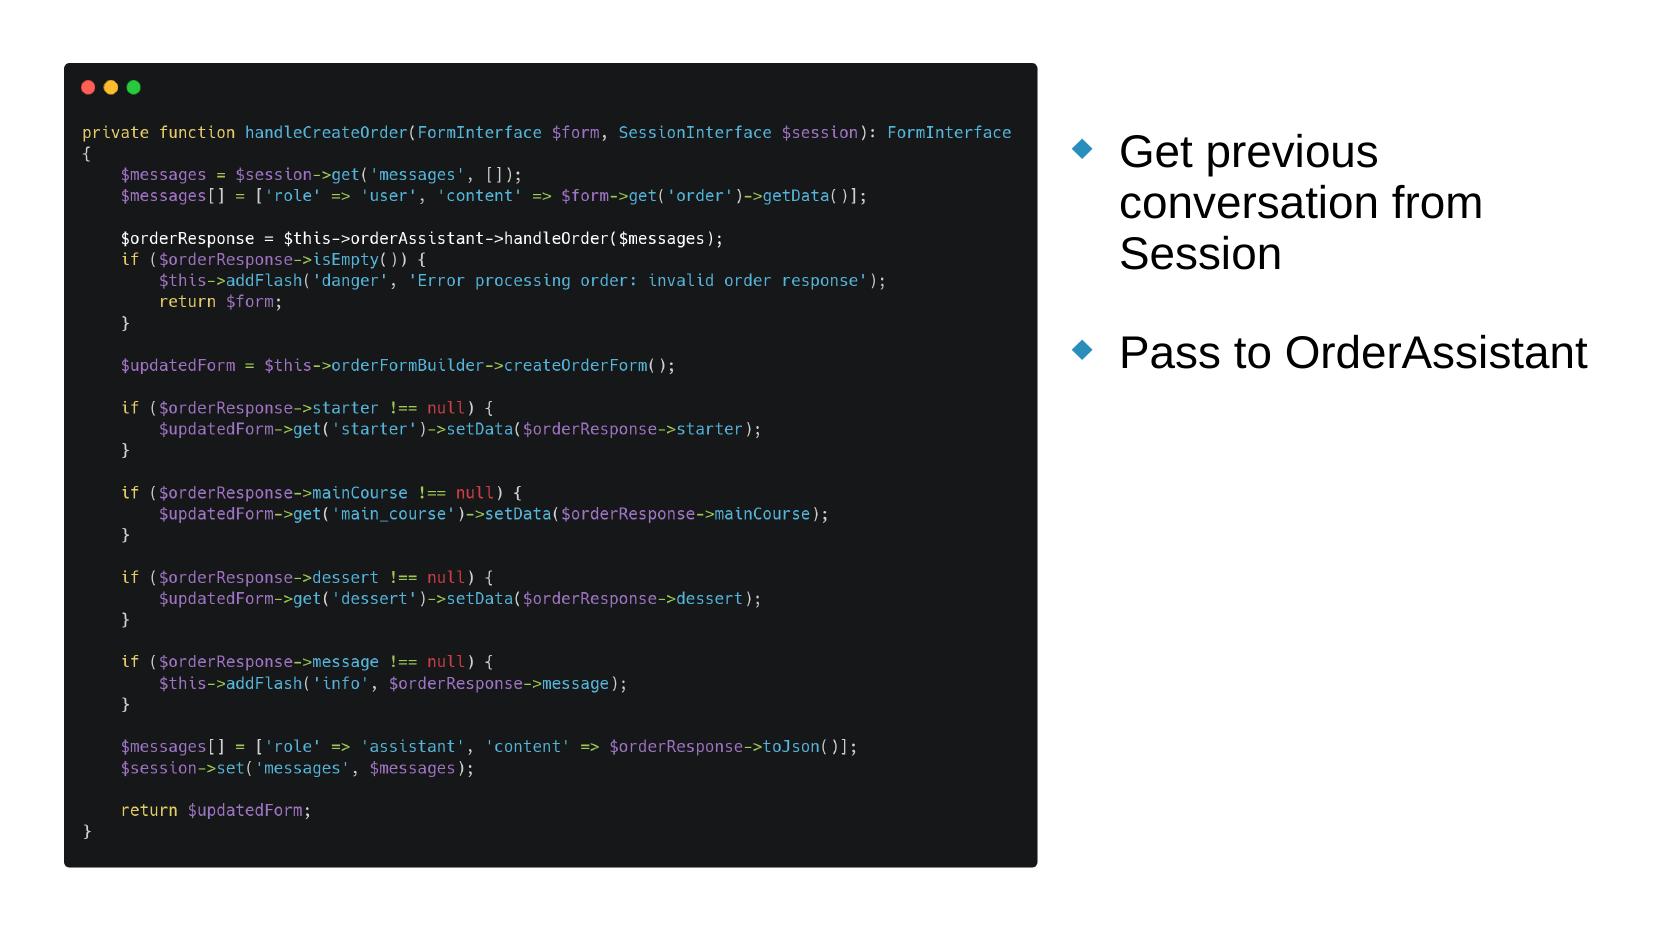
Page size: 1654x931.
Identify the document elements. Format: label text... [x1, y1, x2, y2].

picture [0, 0, 1101, 931]
text_box Get previous conversation from Session Pass to OrderAssistant [1101, 118, 1648, 755]
